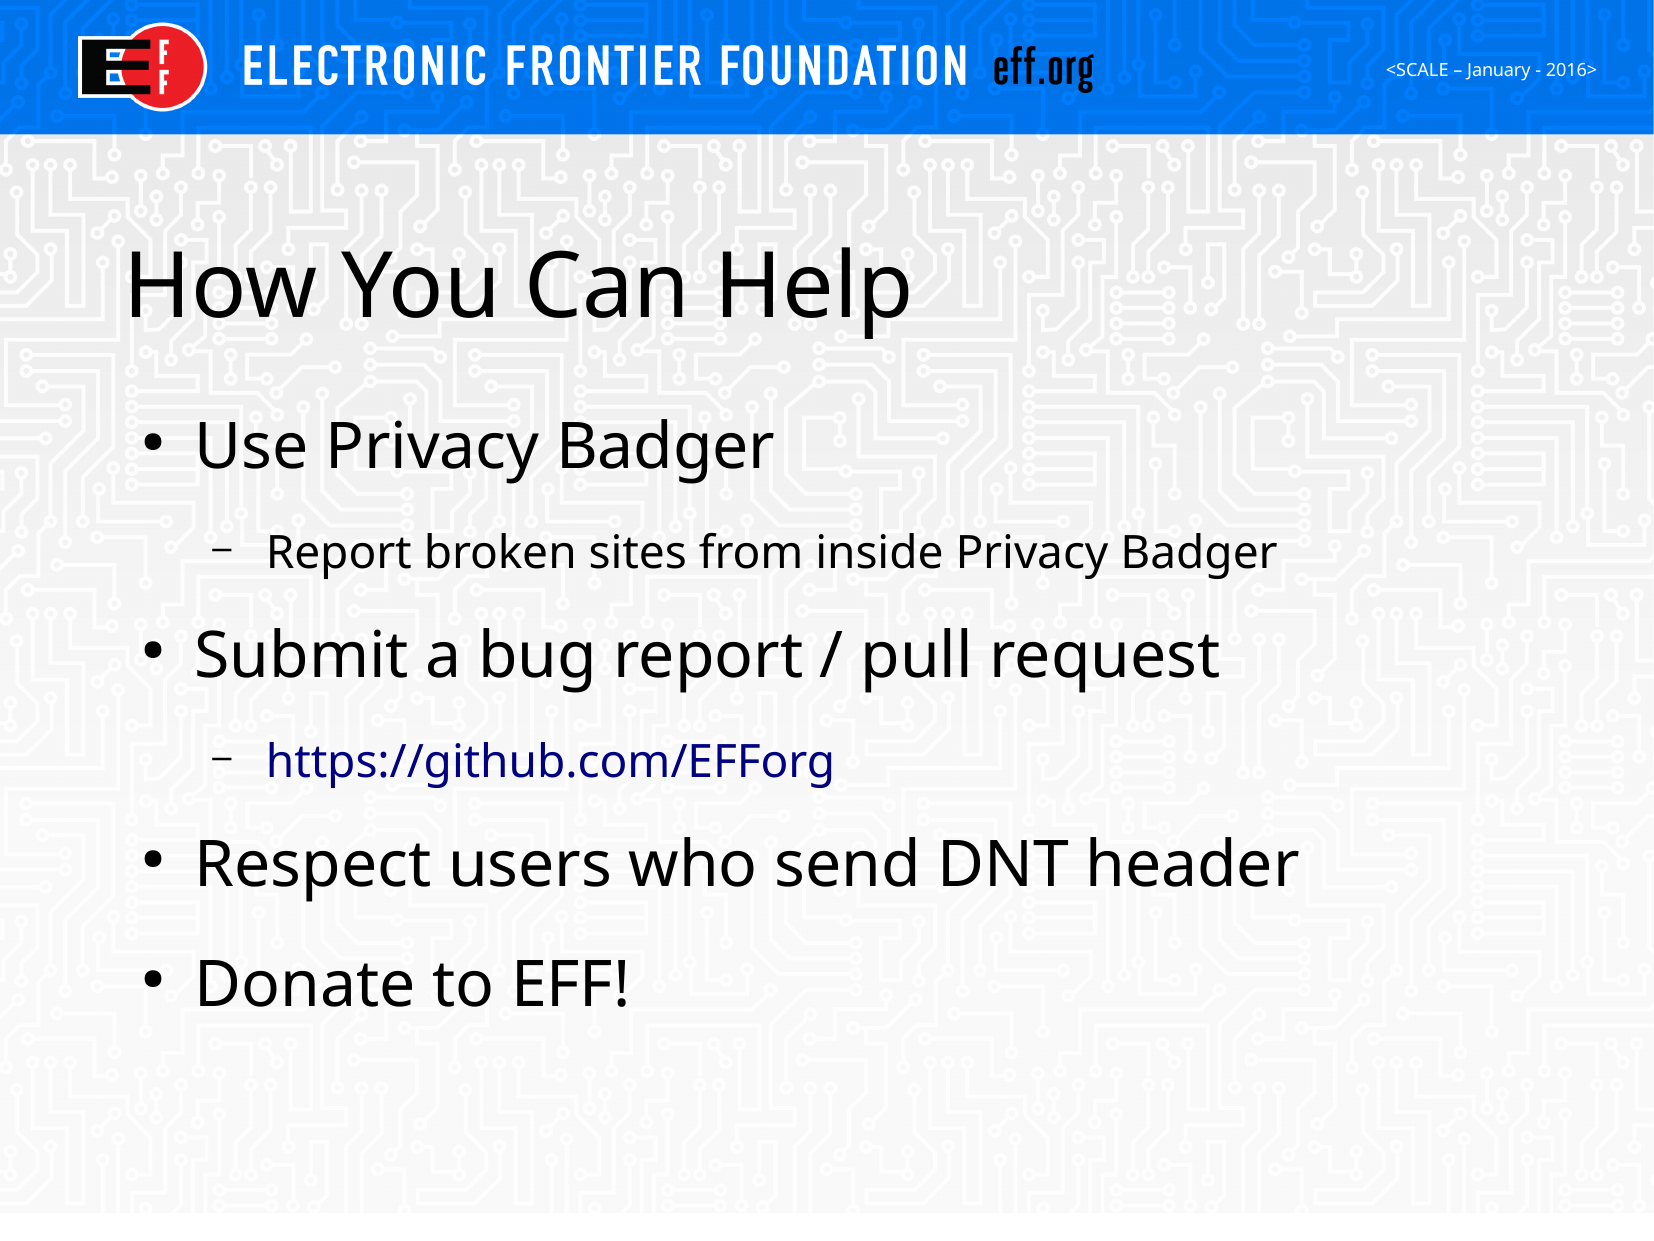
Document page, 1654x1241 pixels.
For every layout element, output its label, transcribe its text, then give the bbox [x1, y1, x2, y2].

list Use Privacy Badger Report broken sites from inside Privacy Badger Submit a bug report / pull request https://github.com/EFForg Respect users who send DNT header Donate to EFF! [124, 399, 1530, 1144]
title How You Can Help [124, 179, 1530, 386]
picture [0, 0, 1654, 1213]
